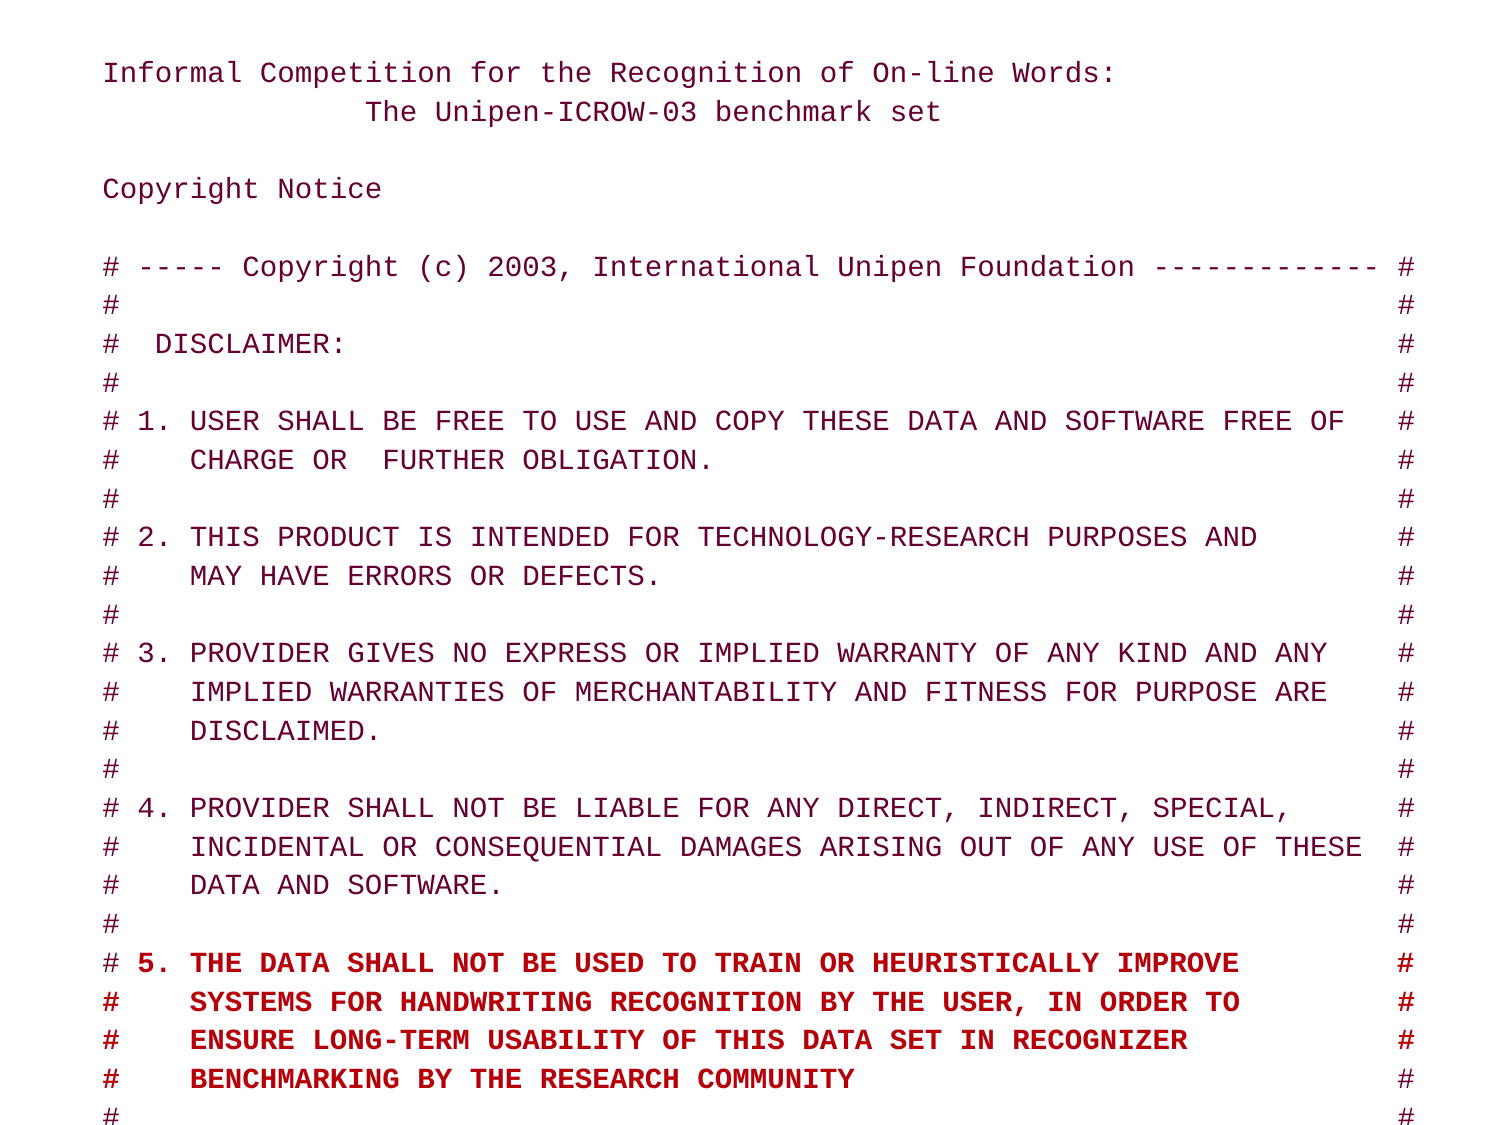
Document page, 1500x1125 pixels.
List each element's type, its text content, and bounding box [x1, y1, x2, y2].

text_box Informal Competition for the Recognition of On-line Words: The Unipen-ICROW-03 benchmark set Copyright Notice # ----- Copyright (c) 2003, International Unipen Foundation ------------- # # # # DISCLAIMER: # # # # 1. USER SHALL BE FREE TO USE AND COPY THESE DATA AND SOFTWARE FREE OF # # CHARGE OR FURTHER OBLIGATION. # # # # 2. THIS PRODUCT IS INTENDED FOR TECHNOLOGY-RESEARCH PURPOSES AND # # MAY HAVE ERRORS OR DEFECTS. # # # # 3. PROVIDER GIVES NO EXPRESS OR IMPLIED WARRANTY OF ANY KIND AND ANY # # IMPLIED WARRANTIES OF MERCHANTABILITY AND FITNESS FOR PURPOSE ARE # # DISCLAIMED. # # # # 4. PROVIDER SHALL NOT BE LIABLE FOR ANY DIRECT, INDIRECT, SPECIAL, # # INCIDENTAL OR CONSEQUENTIAL DAMAGES ARISING OUT OF ANY USE OF THESE # # DATA AND SOFTWARE. # # # # 5. THE DATA SHALL NOT BE USED TO TRAIN OR HEURISTICALLY IMPROVE # # SYSTEMS FOR HANDWRITING RECOGNITION BY THE USER, IN ORDER TO # # ENSURE LONG-TERM USABILITY OF THIS DATA SET IN RECOGNIZER # # BENCHMARKING BY THE RESEARCH COMMUNITY # # # ########################################################################### [87, 50, 1430, 1125]
